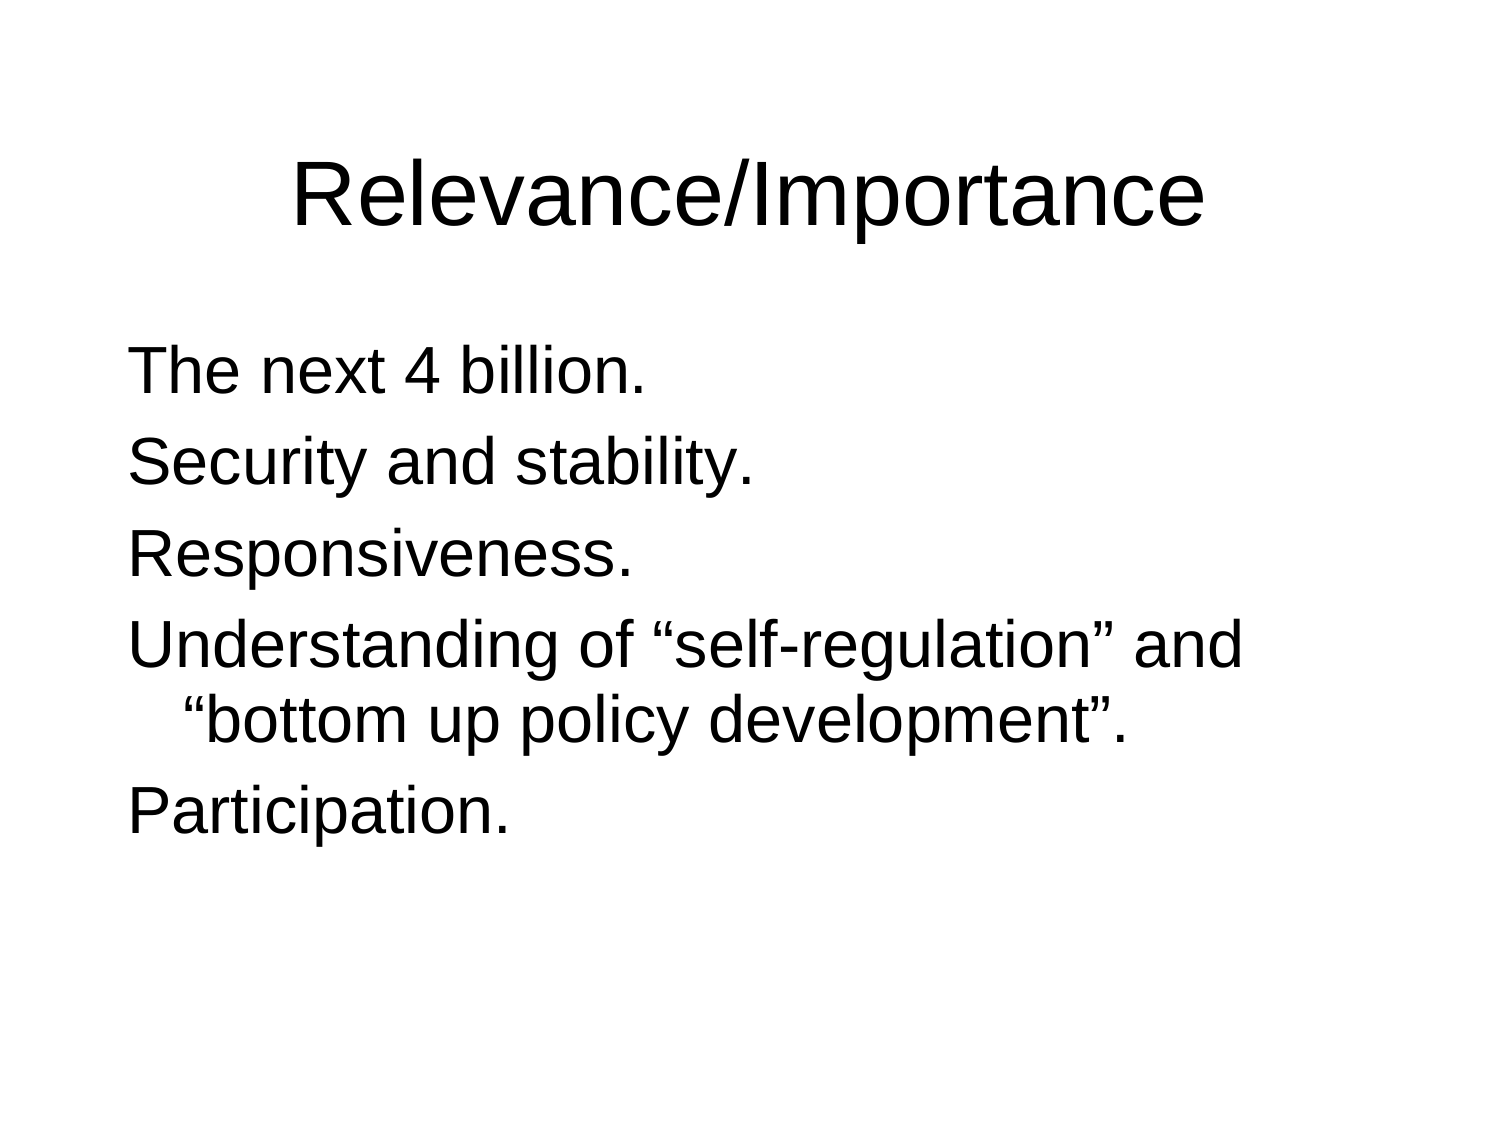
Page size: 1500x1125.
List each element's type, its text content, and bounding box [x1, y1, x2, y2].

title Relevance/Importance [112, 99, 1388, 288]
list The next 4 billion. Security and stability. Responsiveness. Understanding of “self-regulation” and “bottom up policy development”. Participation. [112, 324, 1388, 1001]
